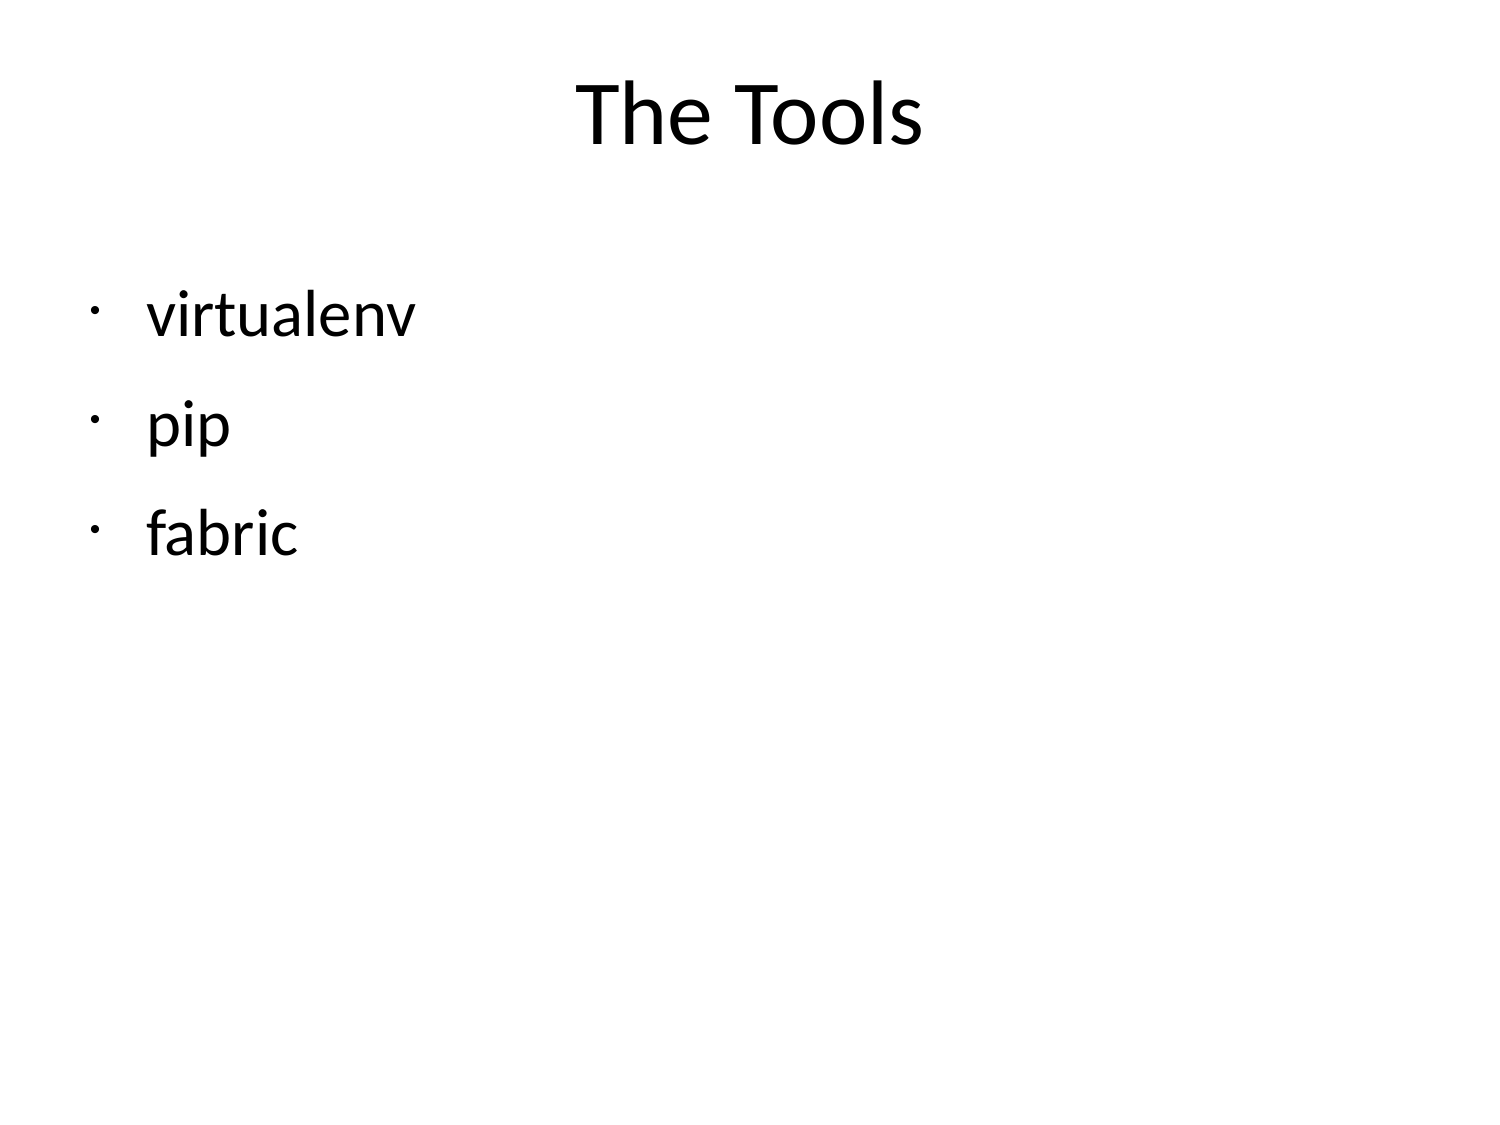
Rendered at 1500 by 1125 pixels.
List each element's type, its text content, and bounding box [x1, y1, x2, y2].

list virtualenv pip fabric [75, 262, 1425, 1005]
title The Tools [75, 45, 1425, 233]
